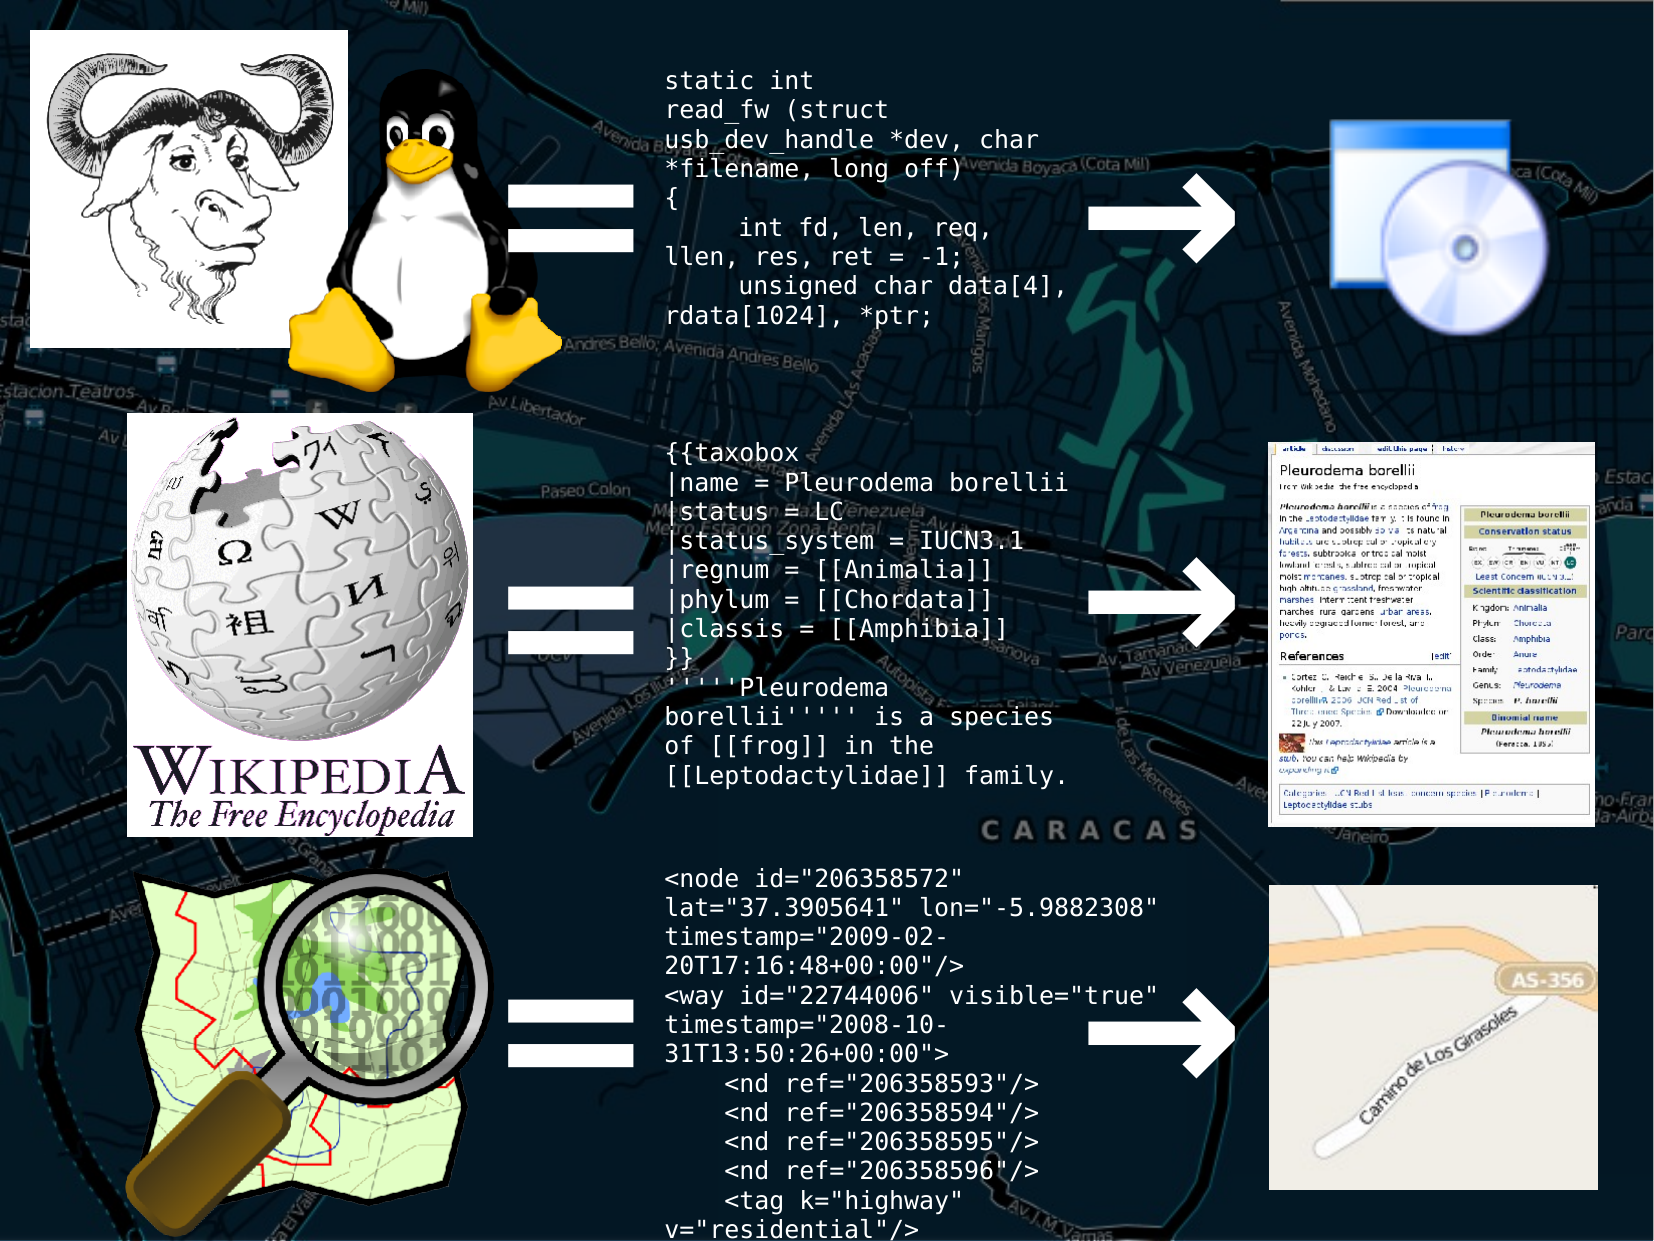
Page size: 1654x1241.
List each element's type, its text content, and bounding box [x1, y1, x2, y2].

text_box = [472, 903, 621, 1152]
text_box → [1093, 88, 1261, 337]
text_box = [472, 88, 621, 337]
text_box static int read_fw (struct usb_dev_handle *dev, char *filename, long off) { int fd, len, req, llen, res, ret = -1; unsigned char data[4], rdata[1024], *ptr; [649, 59, 1093, 384]
text_box <node id="206358572" lat="37.3905641" lon="-5.9882308" timestamp="2009-02-20T17:16:48+00:00"/> <way id="22744006" visible="true" timestamp="2008-10-31T13:50:26+00:00"> <nd ref="206358593"/> <nd ref="206358594"/> <nd ref="206358595"/> <nd ref="206358596"/> <tag k="highway" v="residential"/> [649, 856, 1182, 1241]
text_box → [1093, 472, 1261, 721]
text_box → [1182, 903, 1261, 1152]
picture [0, 0, 1653, 1241]
text_box {{taxobox |name = Pleurodema borellii |status = LC |status_system = IUCN3.1 |regnum = [[Animalia]] |phylum = [[Chordata]] |classis = [[Amphibia]] }} '''''Pleurodema borellii''''' is a species of [[frog]] in the [[Leptodactylidae]] family. [649, 431, 1093, 827]
text_box = [472, 490, 621, 739]
